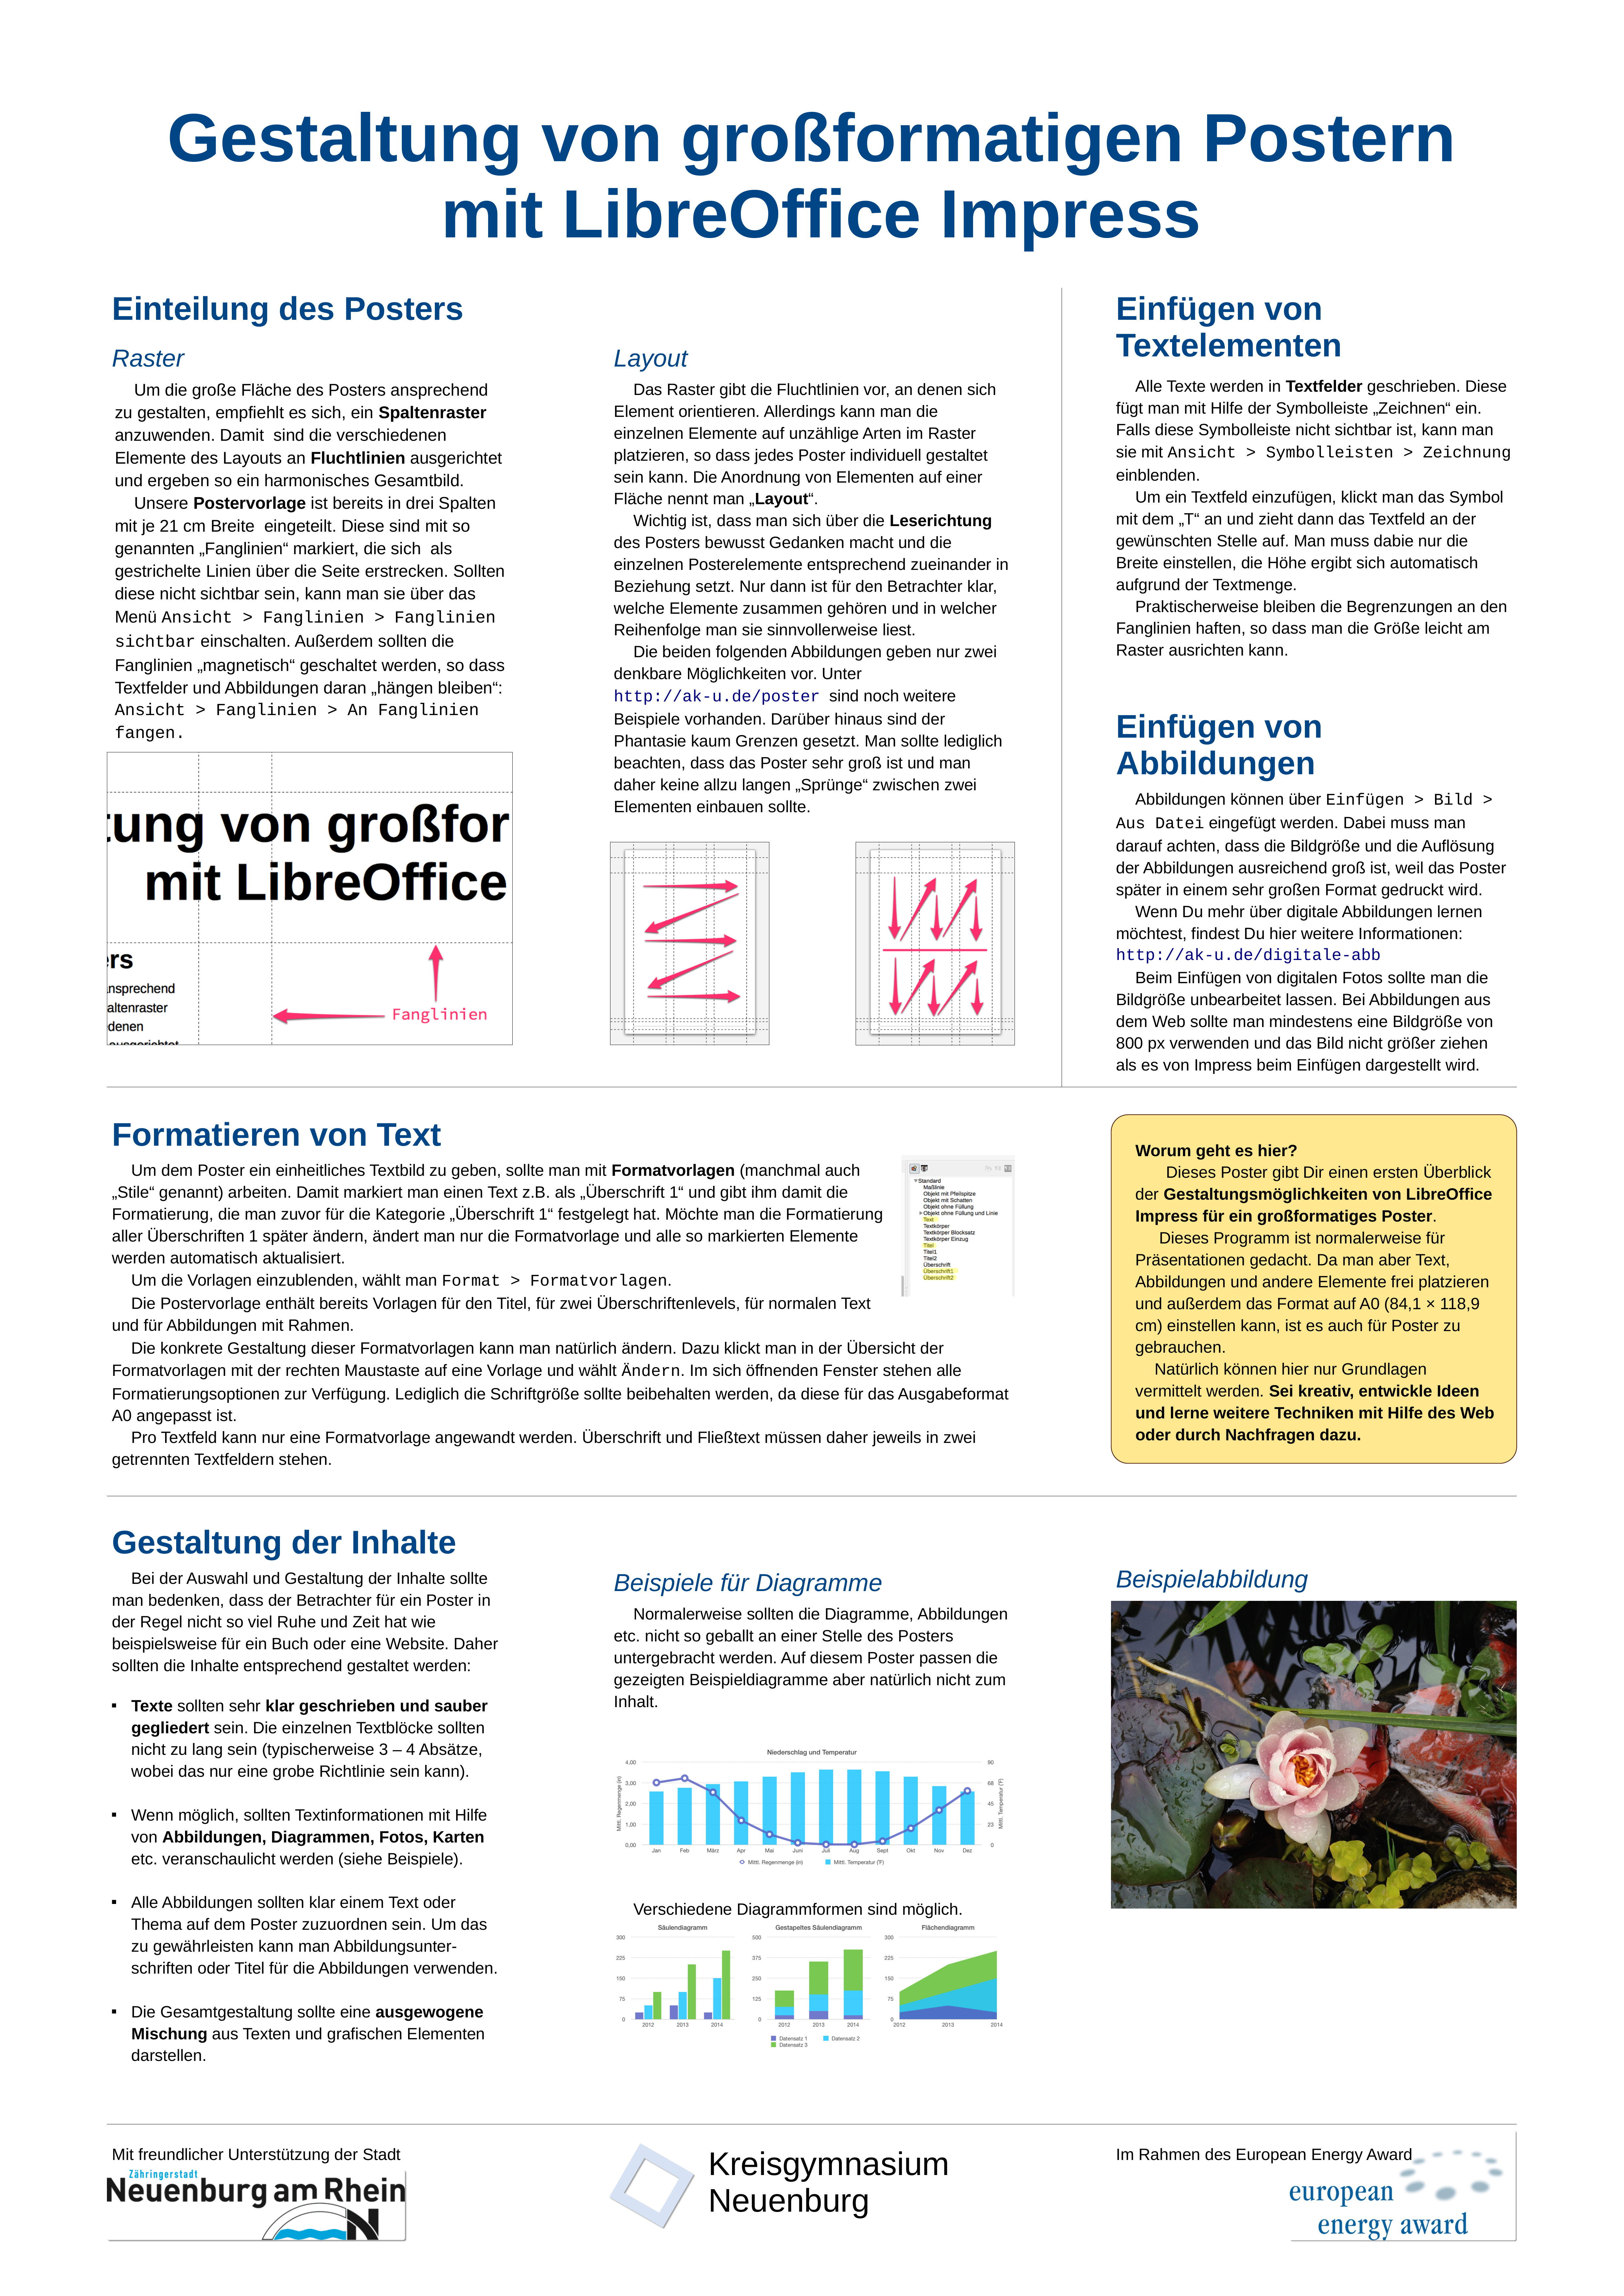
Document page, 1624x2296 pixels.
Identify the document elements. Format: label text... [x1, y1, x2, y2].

text_box [1111, 1115, 1517, 1464]
picture [1111, 1601, 1517, 1909]
text_box Normalerweise sollten die Diagramme, Abbildungen etc. nicht so geballt an einer Stelle des Posters untergebracht werden. Auf diesem Poster passen die gezeigten Beispieldiagramme aber natürlich nicht zum Inhalt. [609, 1599, 1015, 1709]
text_box Formatieren von Text [107, 1114, 513, 1155]
text_box Das Raster gibt die Fluchtlinien vor, an denen sich Element orientieren. Allerdings kann man die einzelnen Elemente auf unzählige Arten im Raster platzieren, so dass jedes Poster individuell gestaltet sein kann. Die Anordnung von Elementen auf einer Fläche nennt man „Layout“. Wichtig ist, dass man sich über die Leserichtung des Posters bewusst Gedanken macht und die einzelnen Posterelemente entsprechend zueinander in Beziehung setzt. Nur dann ist für den Betrachter klar, welche Elemente zusammen gehören und in welcher Reihenfolge man sie sinnvollerweise liest. Die beiden folgenden Abbildungen geben nur zwei denkbare Möglichkeiten vor. Unter http://ak-u.de/poster sind noch weitere Beispiele vorhanden. Darüber hinaus sind der Phantasie kaum Grenzen gesetzt. Man sollte lediglich beachten, dass das Poster sehr groß ist und man daher keine allzu langen „Sprünge“ zwischen zwei Elementen einbauen sollte. [609, 374, 1015, 964]
text_box Einfügen von Abbildungen [1111, 706, 1517, 783]
text_box Verschiedene Diagrammformen sind möglich. [609, 1894, 1015, 1917]
picture [609, 2143, 696, 2230]
picture [1290, 2166, 1517, 2241]
text_box Kreisgymnasium Neuenburg [703, 2143, 1005, 2221]
text_box Abbildungen können über Einfügen > Bild > Aus Datei eingefügt werden. Dabei muss man darauf achten, dass die Bildgröße und die Auflösung der Abbildungen ausreichend groß ist, weil das Poster später in einem sehr großen Format gedruckt wird. Wenn Du mehr über digitale Abbildungen lernen möchtest, findest Du hier weitere Informationen: http://ak-u.de/digitale-abb Beim Einfügen von digitalen Fotos sollte man die Bildgröße unbearbeitet lassen. Bei Abbildungen aus dem Web sollte man mindestens eine Bildgröße von 800 px verwenden und das Bild nicht größer ziehen als es von Impress beim Einfügen dargestellt wird. [1111, 783, 1517, 1073]
text_box Einteilung des Posters [107, 288, 513, 330]
picture [609, 1917, 1015, 2057]
text_box Worum geht es hier? Dieses Poster gibt Dir einen ersten Überblick der Gestaltungsmöglichkeiten von LibreOffice Impress für ein großformatiges Poster. Dieses Programm ist normalerweise für Präsentationen gedacht. Da man aber Text, Abbildungen und andere Elemente frei platzieren und außerdem das Format auf A0 (84,1 × 118,9 cm) einstellen kann, ist es auch für Poster zu gebrauchen. Natürlich können hier nur Grundlagen vermittelt werden. Sei kreativ, entwickle Ideen und lerne weitere Techniken mit Hilfe des Web oder durch Nachfragen dazu. [1130, 1135, 1501, 1443]
text_box Gestaltung von großformatigen Postern mit LibreOffice Impress [107, 97, 1517, 261]
text_box Die konkrete Gestaltung dieser Formatvorlagen kann man natürlich ändern. Dazu klickt man in der Übersicht der Formatvorlagen mit der rechten Maustaste auf eine Vorlage und wählt Ändern. Im sich öffnenden Fenster stehen alle Formatierungsoptionen zur Verfügung. Lediglich die Schriftgröße sollte beibehalten werden, da diese für das Ausgabeformat A0 angepasst ist. Pro Textfeld kann nur eine Formatvorlage angewandt werden. Überschrift und Fließtext müssen daher jeweils in zwei getrennten Textfeldern stehen. [107, 1333, 1015, 1467]
picture [610, 964, 769, 1045]
text_box Im Rahmen des European Energy Award [1111, 2143, 1517, 2166]
picture [1290, 2131, 1517, 2143]
picture [856, 964, 1015, 1045]
text_box Alle Texte werden in Textfelder geschrieben. Diese fügt man mit Hilfe der Symbolleiste „Zeichnen“ ein. Falls diese Symbolleiste nicht sichtbar ist, kann man sie mit Ansicht > Symbolleisten > Zeichnung einblenden. Um ein Textfeld einzufügen, klickt man das Symbol mit dem „T“ an und zieht dann das Textfeld an der gewünschten Stelle auf. Man muss dabie nur die Breite einstellen, die Höhe ergibt sich automatisch aufgrund der Textmenge. Praktischerweise bleiben die Begrenzungen an den Fanglinien haften, so dass man die Größe leicht am Raster ausrichten kann. [1111, 371, 1517, 658]
picture [107, 2170, 406, 2241]
text_box Mit freundlicher Unterstützung der Stadt [107, 2143, 513, 2166]
text_box Layout [609, 342, 1015, 374]
picture [609, 1745, 1015, 1873]
text_box Raster [107, 342, 512, 374]
text_box Beispielabbildung [1111, 1563, 1517, 1596]
text_box Beispiele für Diagramme [609, 1567, 1015, 1599]
text_box Gestaltung der Inhalte [107, 1521, 497, 1563]
text_box Um dem Poster ein einheitliches Textbild zu geben, sollte man mit Formatvorlagen (manchmal auch „Stile“ genannt) arbeiten. Damit markiert man einen Text z.B. als „Überschrift 1“ und gibt ihm damit die Formatierung, die man zuvor für die Kategorie „Überschrift 1“ festgelegt hat. Möchte man die Formatierung aller Überschriften 1 später ändern, ändert man nur die Formatvorlage und alle so markierten Elemente werden automatisch aktualisiert. Um die Vorlagen einzublenden, wählt man Format > Formatvorlagen. Die Postervorlage enthält bereits Vorlagen für den Titel, für zwei Überschriftenlevels, für normalen Text und für Abbildungen mit Rahmen. [107, 1155, 902, 1333]
picture [901, 1155, 1015, 1296]
picture [107, 752, 513, 1045]
text_box Bei der Auswahl und Gestaltung der Inhalte sollte man bedenken, dass der Betrachter für ein Poster in der Regel nicht so viel Ruhe und Zeit hat wie beispielsweise für ein Buch oder eine Website. Daher sollten die Inhalte entsprechend gestaltet werden: Texte sollten sehr klar geschrieben und sauber gegliedert sein. Die einzelnen Textblöcke sollten nicht zu lang sein (typischerweise 3 – 4 Absätze, wobei das nur eine grobe Richtlinie sein kann). Wenn möglich, sollten Textinformationen mit Hilfe von Abbildungen, Diagrammen, Fotos, Karten etc. veranschaulicht werden (siehe Beispiele). Alle Abbildungen sollten klar einem Text oder Thema auf dem Poster zuzuordnen sein. Um das zu gewährleisten kann man Abbildungsunter-schriften oder Titel für die Abbildungen verwenden. Die Gesamtgestaltung sollte eine ausgewogene Mischung aus Texten und grafischen Elementen darstellen. [107, 1563, 513, 2106]
text_box Einfügen von Textelementen [1111, 288, 1517, 366]
text_box Um die große Fläche des Posters ansprechend zu gestalten, empfiehlt es sich, ein Spaltenraster anzuwenden. Damit sind die verschiedenen Elemente des Layouts an Fluchtlinien ausgerichtet und ergeben so ein harmonisches Gesamtbild. Unsere Postervorlage ist bereits in drei Spalten mit je 21 cm Breite eingeteilt. Diese sind mit so genannten „Fanglinien“ markiert, die sich als gestrichelte Linien über die Seite erstrecken. Sollten diese nicht sichtbar sein, kann man sie über das Menü Ansicht > Fanglinien > Fanglinien sichtbar einschalten. Außerdem sollten die Fanglinien „magnetisch“ geschaltet werden, so dass Textfelder und Abbildungen daran „hängen bleiben“: Ansicht > Fanglinien > An Fanglinien fangen. [110, 374, 513, 744]
